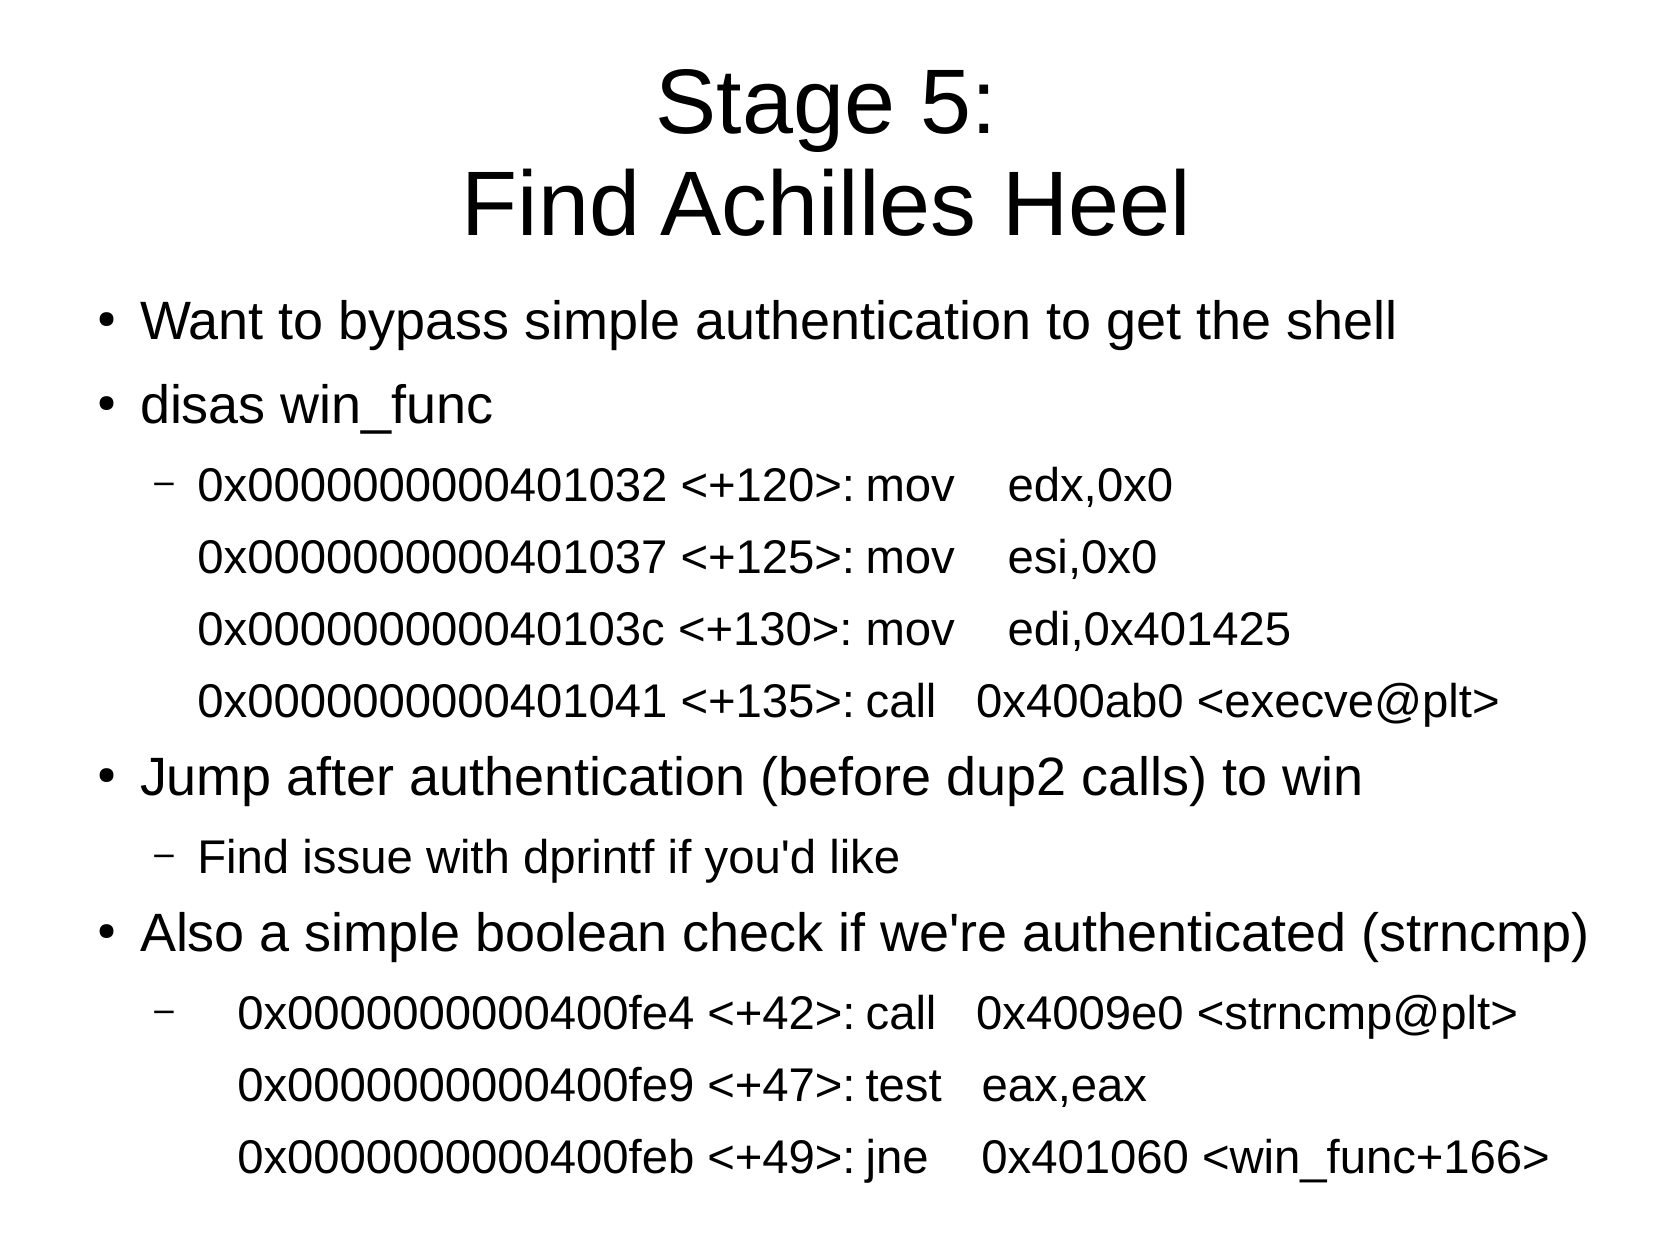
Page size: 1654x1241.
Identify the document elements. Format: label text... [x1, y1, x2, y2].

list Want to bypass simple authentication to get the shell disas win_func 0x0000000000401032 <+120>: mov edx,0x0 0x0000000000401037 <+125>: mov esi,0x0 0x000000000040103c <+130>: mov edi,0x401425 0x0000000000401041 <+135>: call 0x400ab0 <execve@plt> Jump after authentication (before dup2 calls) to win Find issue with dprintf if you'd like Also a simple boolean check if we're authenticated (strncmp) 0x0000000000400fe4 <+42>: call 0x4009e0 <strncmp@plt> 0x0000000000400fe9 <+47>: test eax,eax 0x0000000000400feb <+49>: jne 0x401060 <win_func+166> [82, 290, 1621, 1231]
title Stage 5: Find Achilles Heel [82, 49, 1571, 257]
